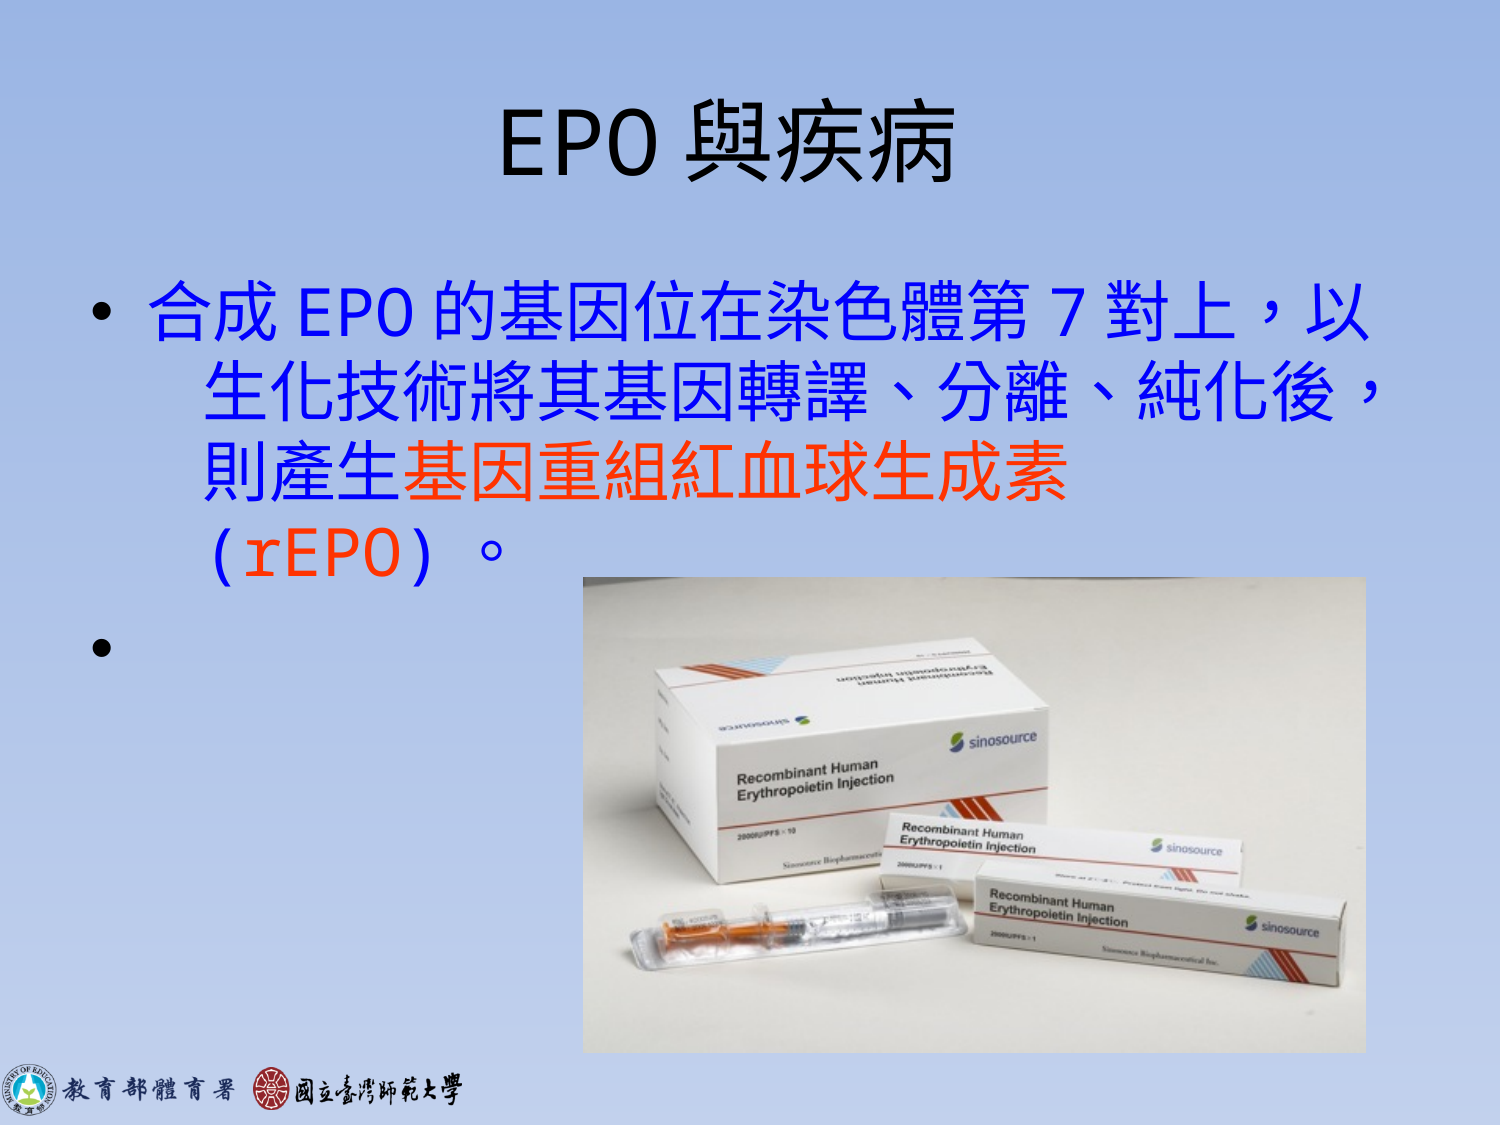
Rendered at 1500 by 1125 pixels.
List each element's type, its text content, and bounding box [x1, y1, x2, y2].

title EPO與疾病 [75, 45, 1426, 233]
picture [583, 578, 1366, 1054]
list 合成EPO的基因位在染色體第7對上，以生化技術將其基因轉譯、分離、純化後，則產生基因重組紅血球生成素 (rEPO)。 [75, 262, 1426, 1005]
